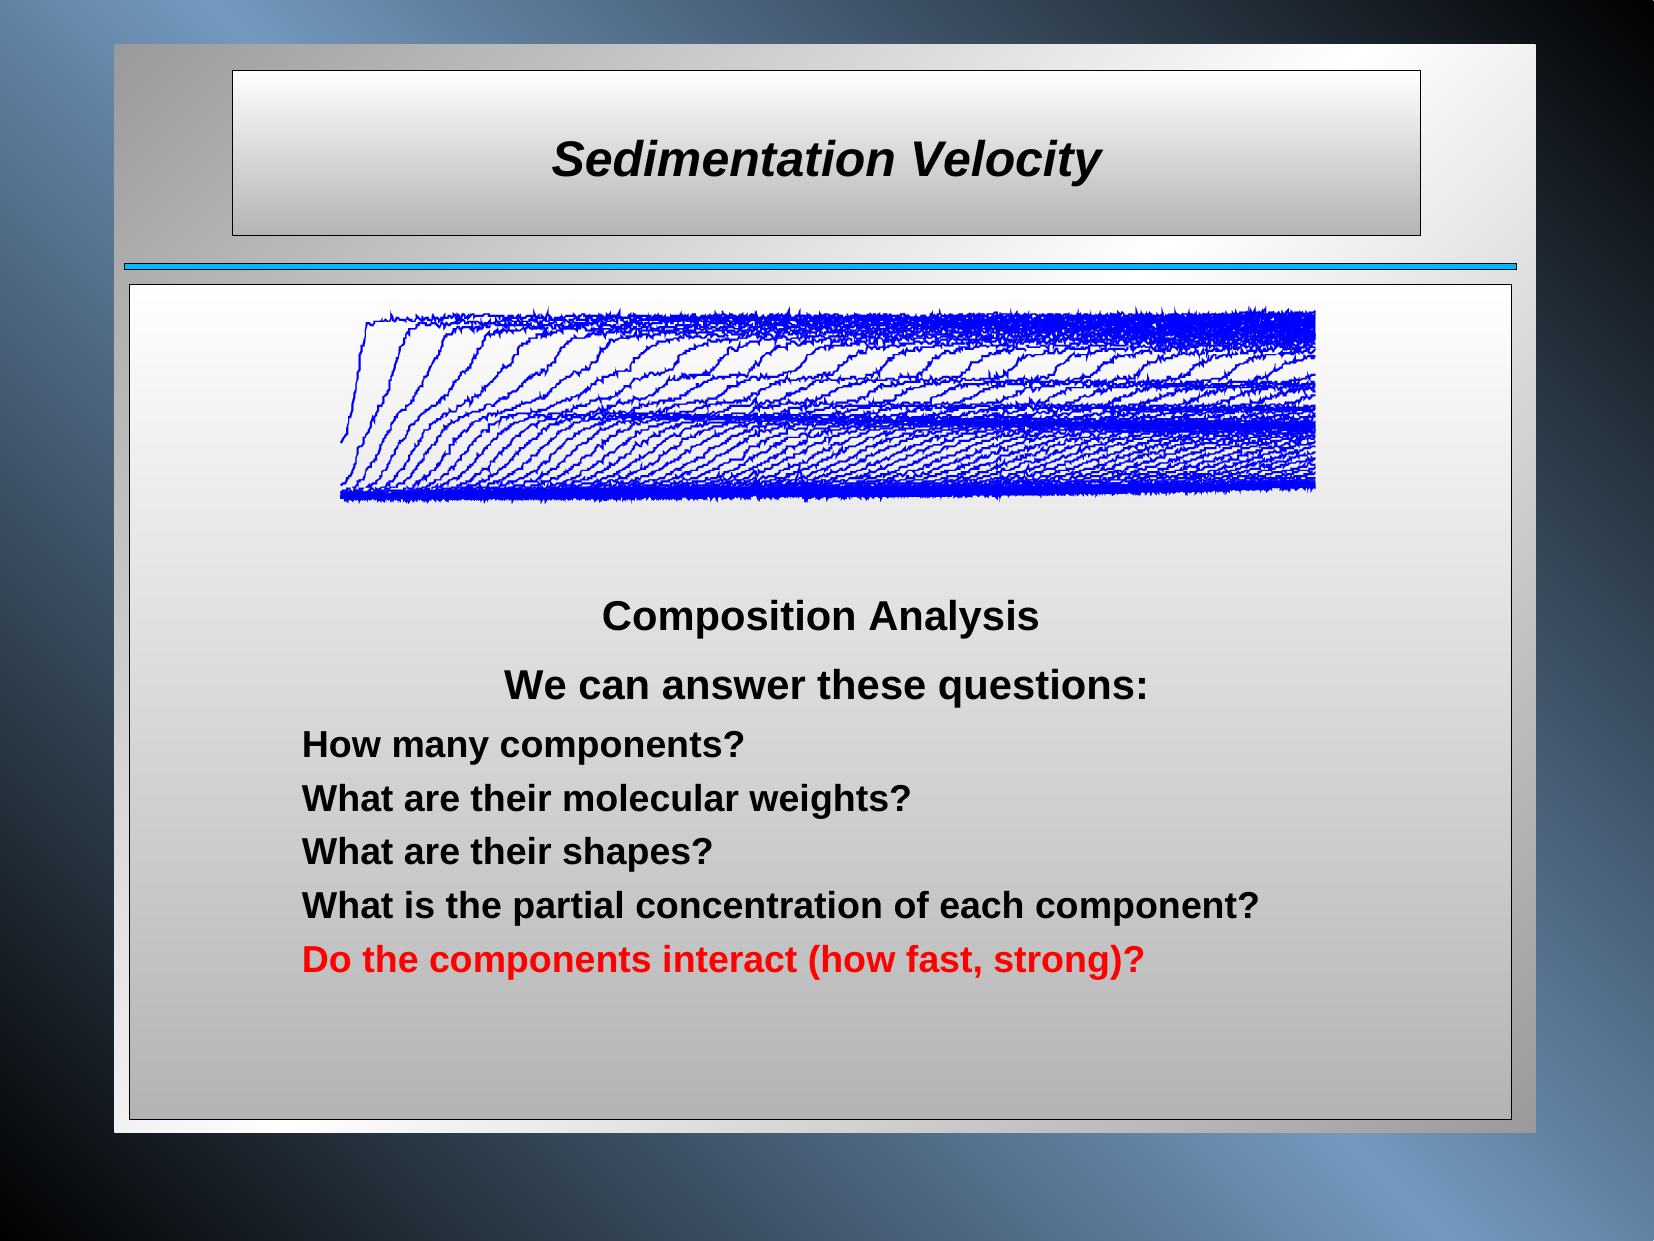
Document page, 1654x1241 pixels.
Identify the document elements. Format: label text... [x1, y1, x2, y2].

text_box How many components? What are their molecular weights? What are their shapes? What is the partial concentration of each component? Do the components interact (how fast, strong)? [301, 723, 1352, 1050]
text_box [129, 284, 1512, 1120]
picture [340, 305, 1316, 504]
text_box Composition Analysis We can answer these questions: [465, 569, 1188, 686]
text_box Sedimentation Velocity [397, 131, 1256, 194]
text_box [124, 263, 1517, 270]
text_box [232, 70, 1421, 236]
